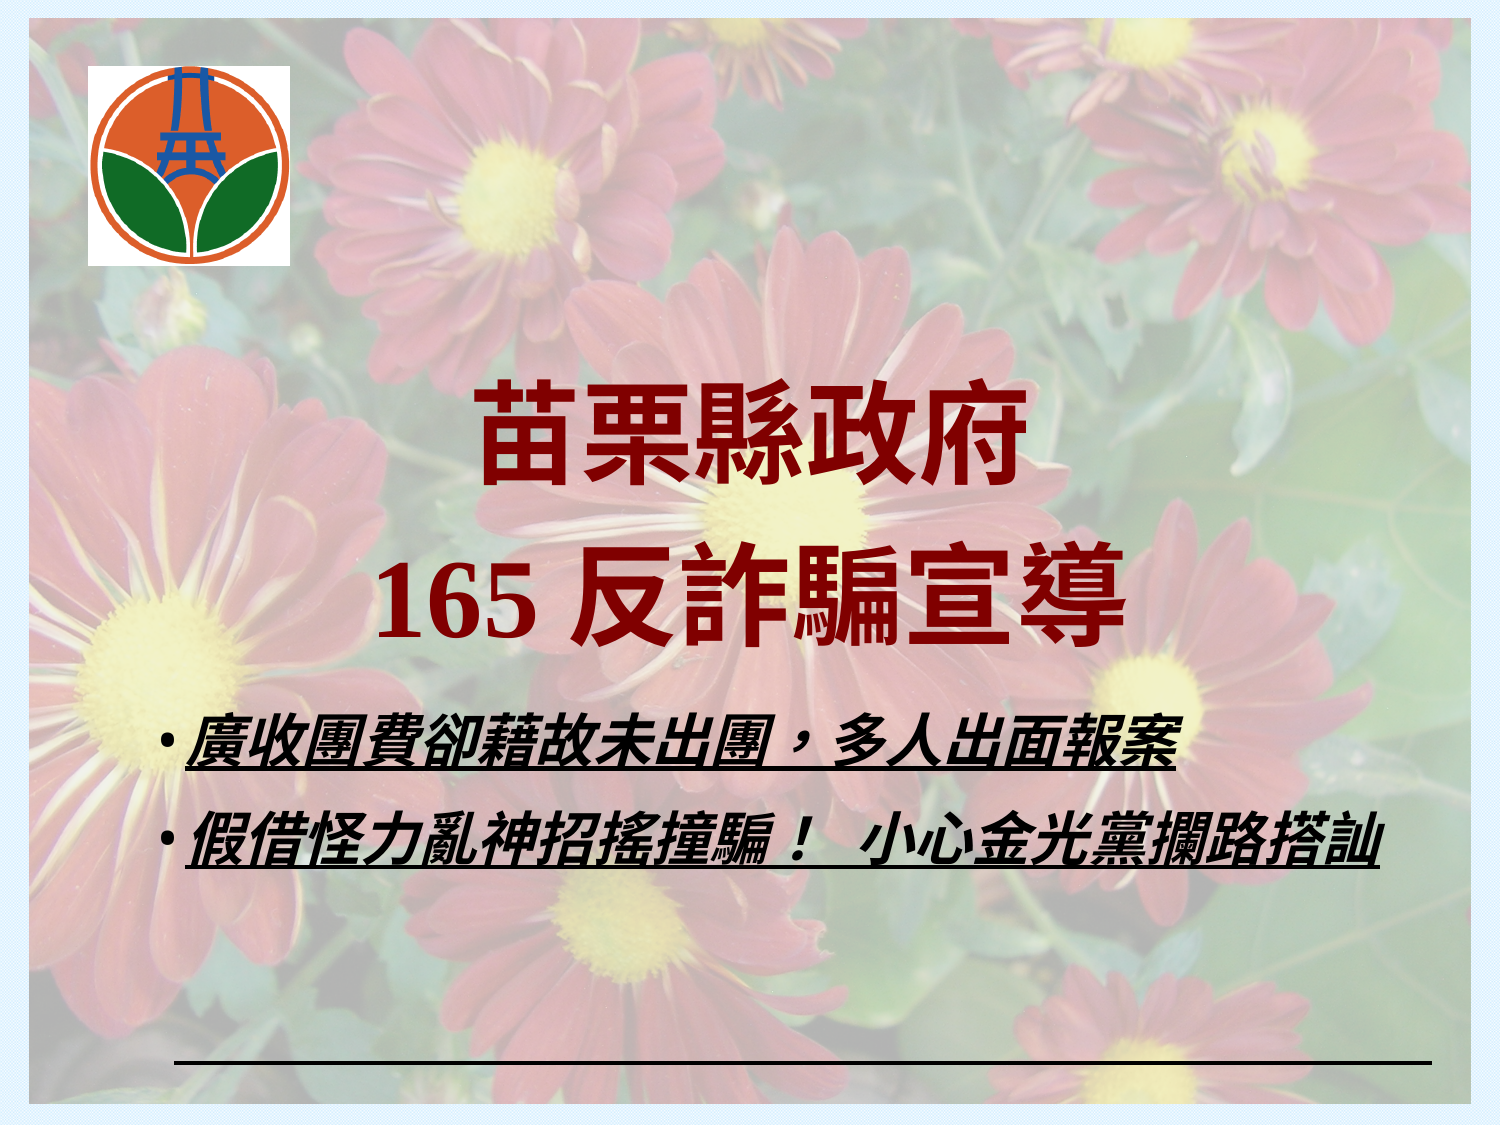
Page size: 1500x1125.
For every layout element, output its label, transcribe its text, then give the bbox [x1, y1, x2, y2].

subtitle 廣收團費卻藉故未出團，多人出面報案 假借怪力亂神招搖撞騙！ 小心金光黨攔路搭訕 [135, 597, 1447, 953]
picture [0, 0, 1500, 1125]
title 苗栗縣政府 165反詐騙宣導 [112, 350, 1388, 646]
